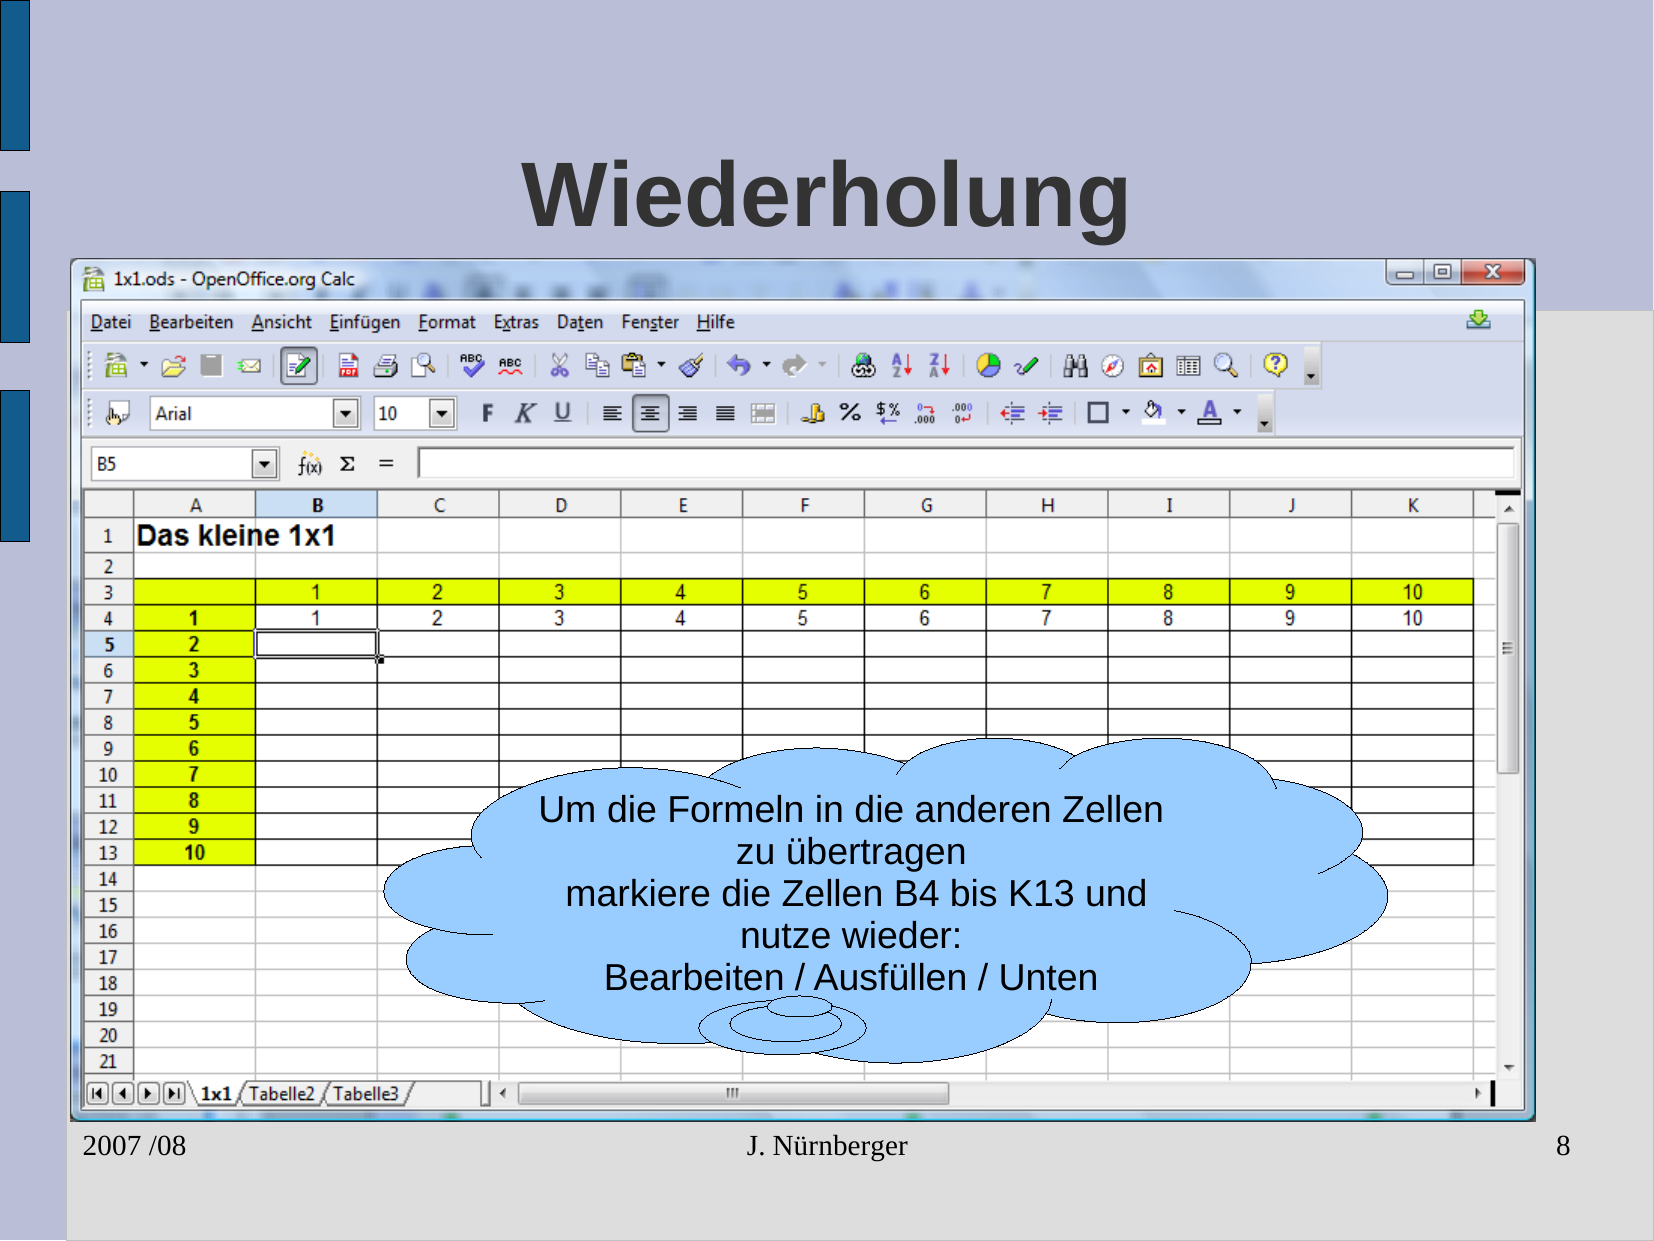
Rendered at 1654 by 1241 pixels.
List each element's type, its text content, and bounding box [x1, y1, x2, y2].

picture [70, 258, 1536, 1123]
text_box Um die Formeln in die anderen Zellen zu übertragen markiere die Zellen B4 bis K13 und nutze wieder: Bearbeiten / Ausfüllen / Unten [383, 738, 1388, 1064]
title Wiederholung [121, 91, 1534, 258]
